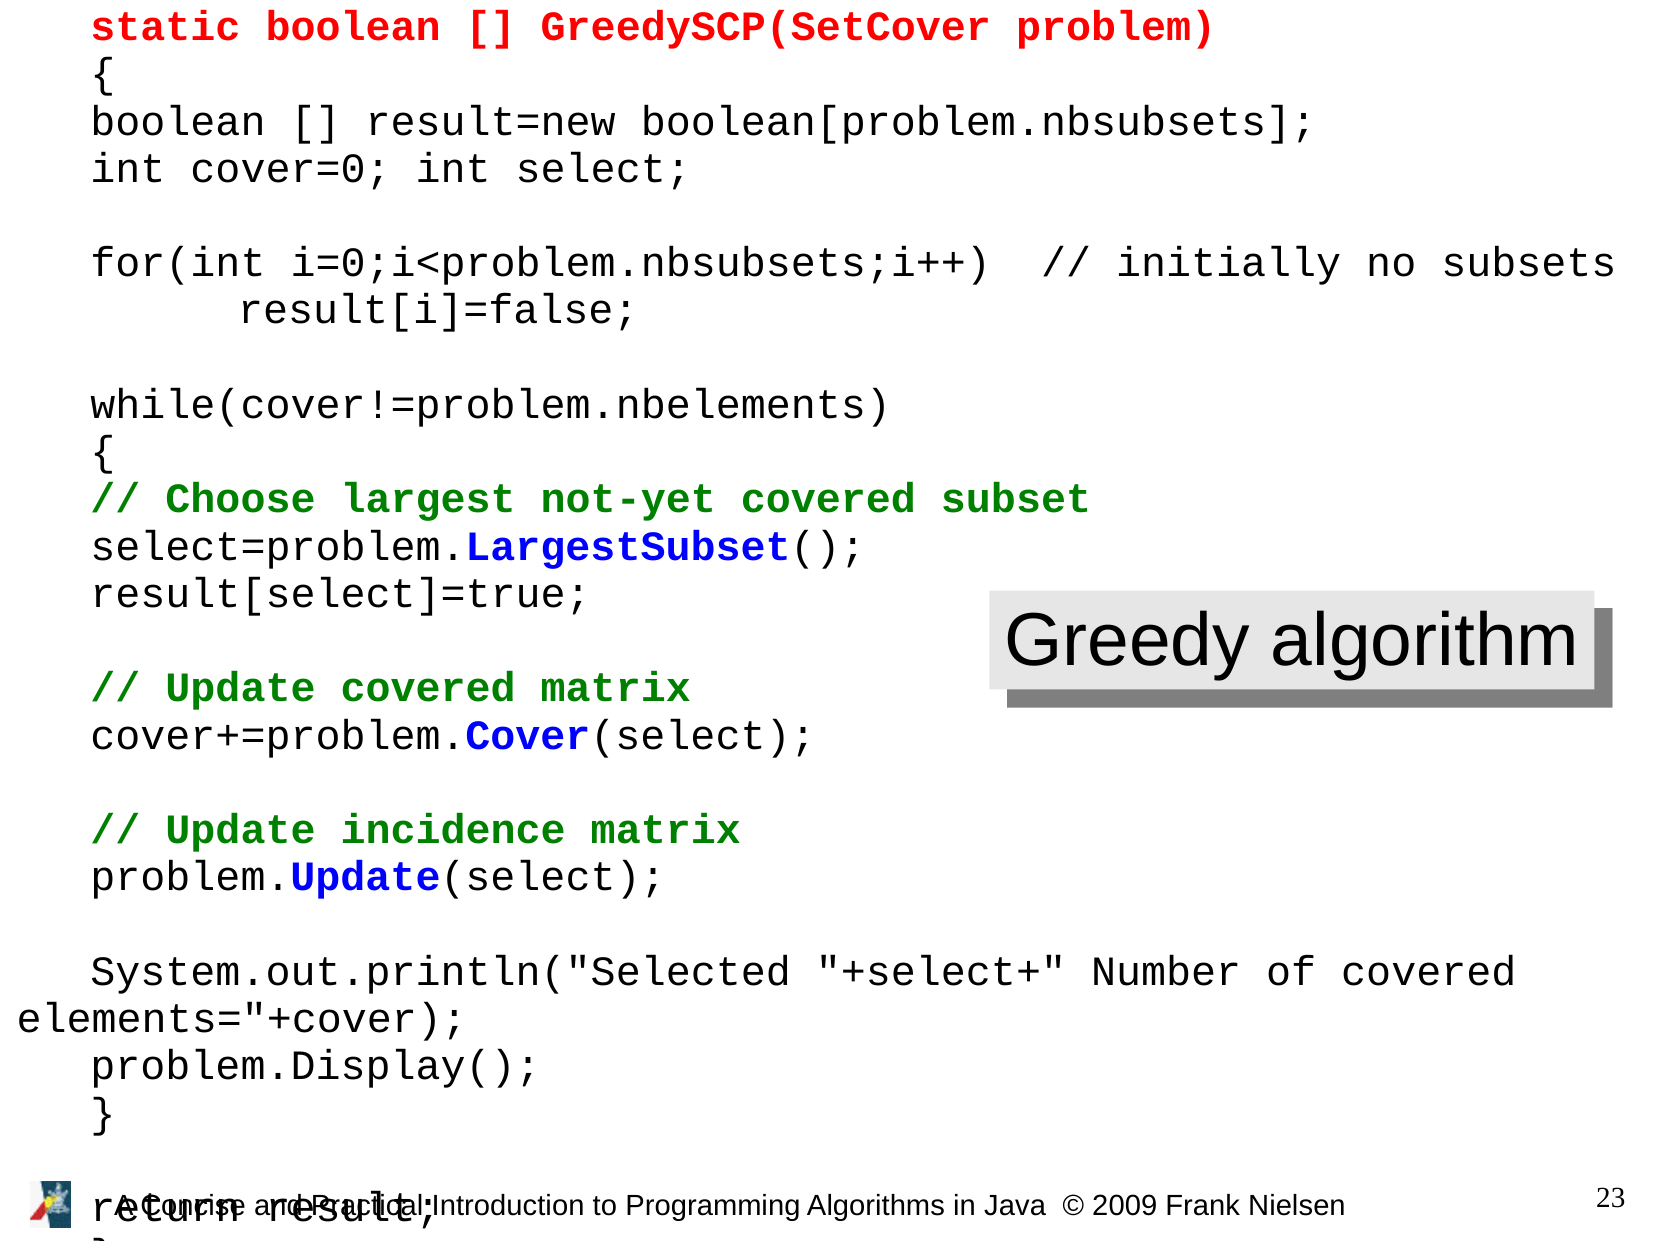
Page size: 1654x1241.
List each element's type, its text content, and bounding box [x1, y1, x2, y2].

text_box Greedy algorithm [989, 590, 1595, 690]
text_box static boolean [] GreedySCP(SetCover problem) { boolean [] result=new boolean[problem.nbsubsets]; int cover=0; int select; for(int i=0;i<problem.nbsubsets;i++) // initially no subsets result[i]=false; while(cover!=problem.nbelements) { // Choose largest not-yet covered subset select=problem.LargestSubset(); result[select]=true; // Update covered matrix cover+=problem.Cover(select); // Update incidence matrix problem.Update(select); System.out.println("Selected "+select+" Number of covered elements="+cover); problem.Display(); } return result; } [1, 0, 1654, 1241]
